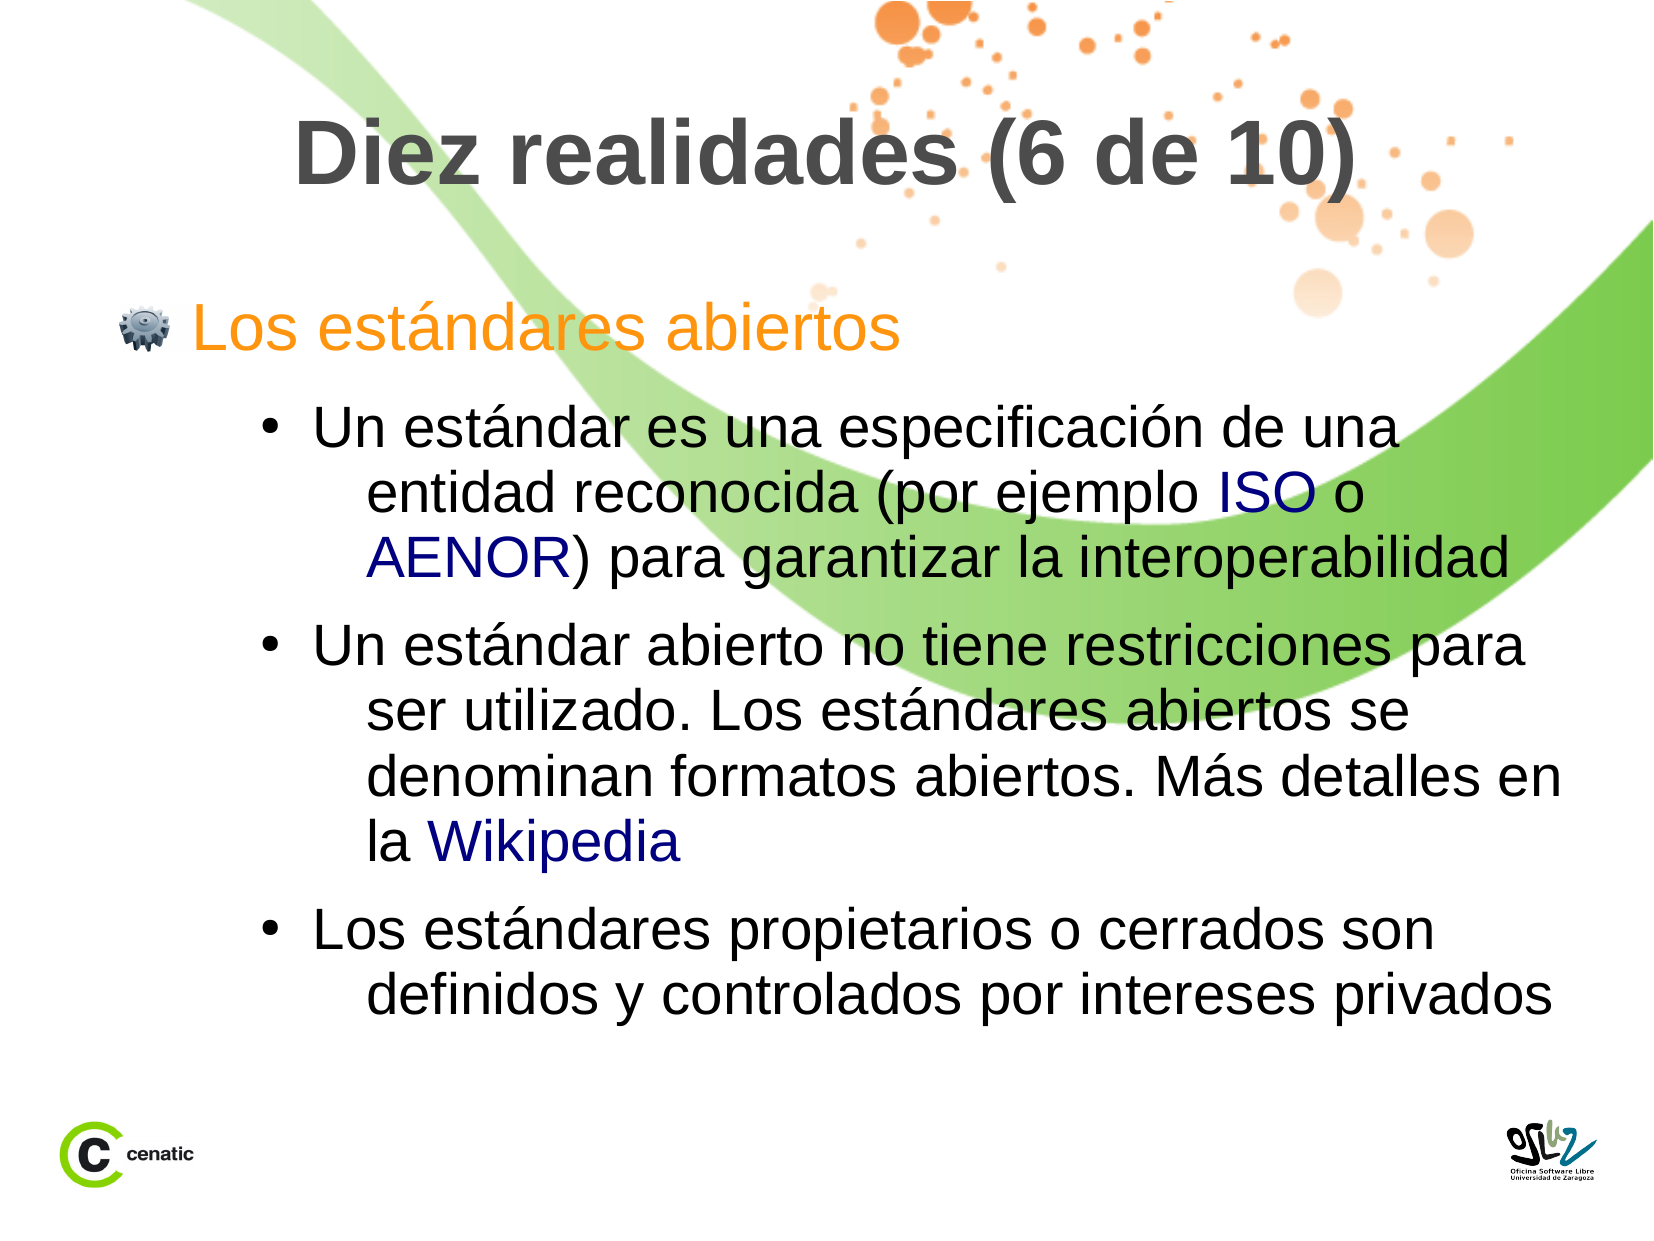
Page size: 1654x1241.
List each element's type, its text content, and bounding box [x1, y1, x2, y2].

title Diez realidades (6 de 10) [82, 56, 1571, 250]
list Los estándares abiertos Un estándar es una especificación de una entidad reconocida (por ejemplo ISO o AENOR) para garantizar la interoperabilidad Un estándar abierto no tiene restricciones para ser utilizado. Los estándares abiertos se denominan formatos abiertos. Más detalles en la Wikipedia Los estándares propietarios o cerrados son definidos y controlados por intereses privados [82, 290, 1571, 1137]
picture [183, 0, 1653, 755]
picture [1505, 1119, 1600, 1182]
picture [59, 1121, 194, 1188]
